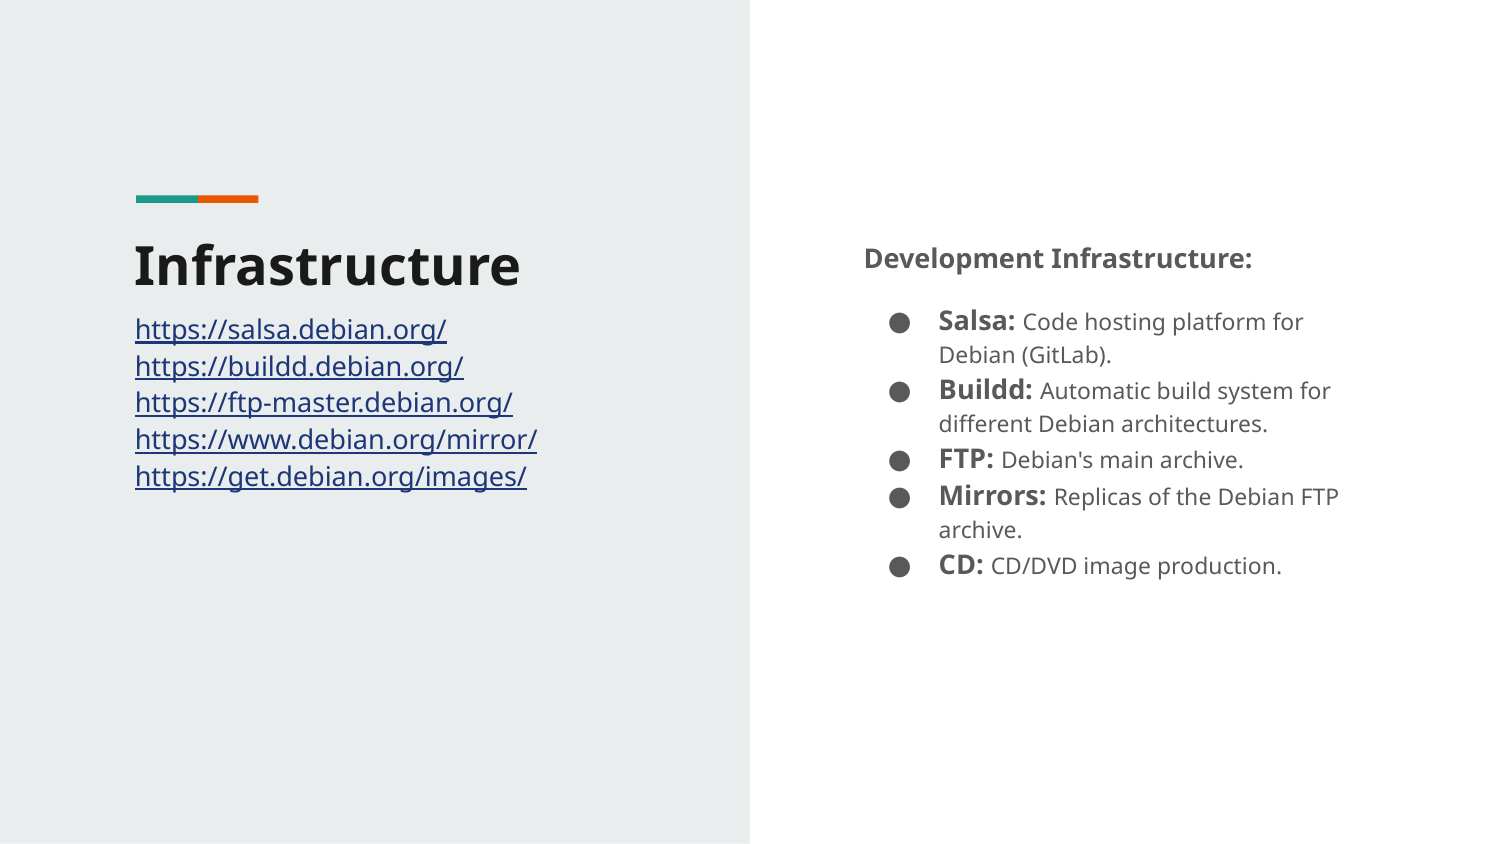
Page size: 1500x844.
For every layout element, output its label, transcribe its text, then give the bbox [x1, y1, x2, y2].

subtitle https://salsa.debian.org/ https://buildd.debian.org/ https://ftp-master.debian.org/ https://www.debian.org/mirror/ https://get.debian.org/images/ [119, 297, 662, 616]
list Development Infrastructure: Salsa: Code hosting platform for Debian (GitLab). Buildd: Automatic build system for different Debian architectures. FTP: Debian's main archive. Mirrors: Replicas of the Debian FTP archive. CD: CD/DVD image production. [848, 221, 1403, 719]
title Infrastructure [119, 216, 662, 297]
